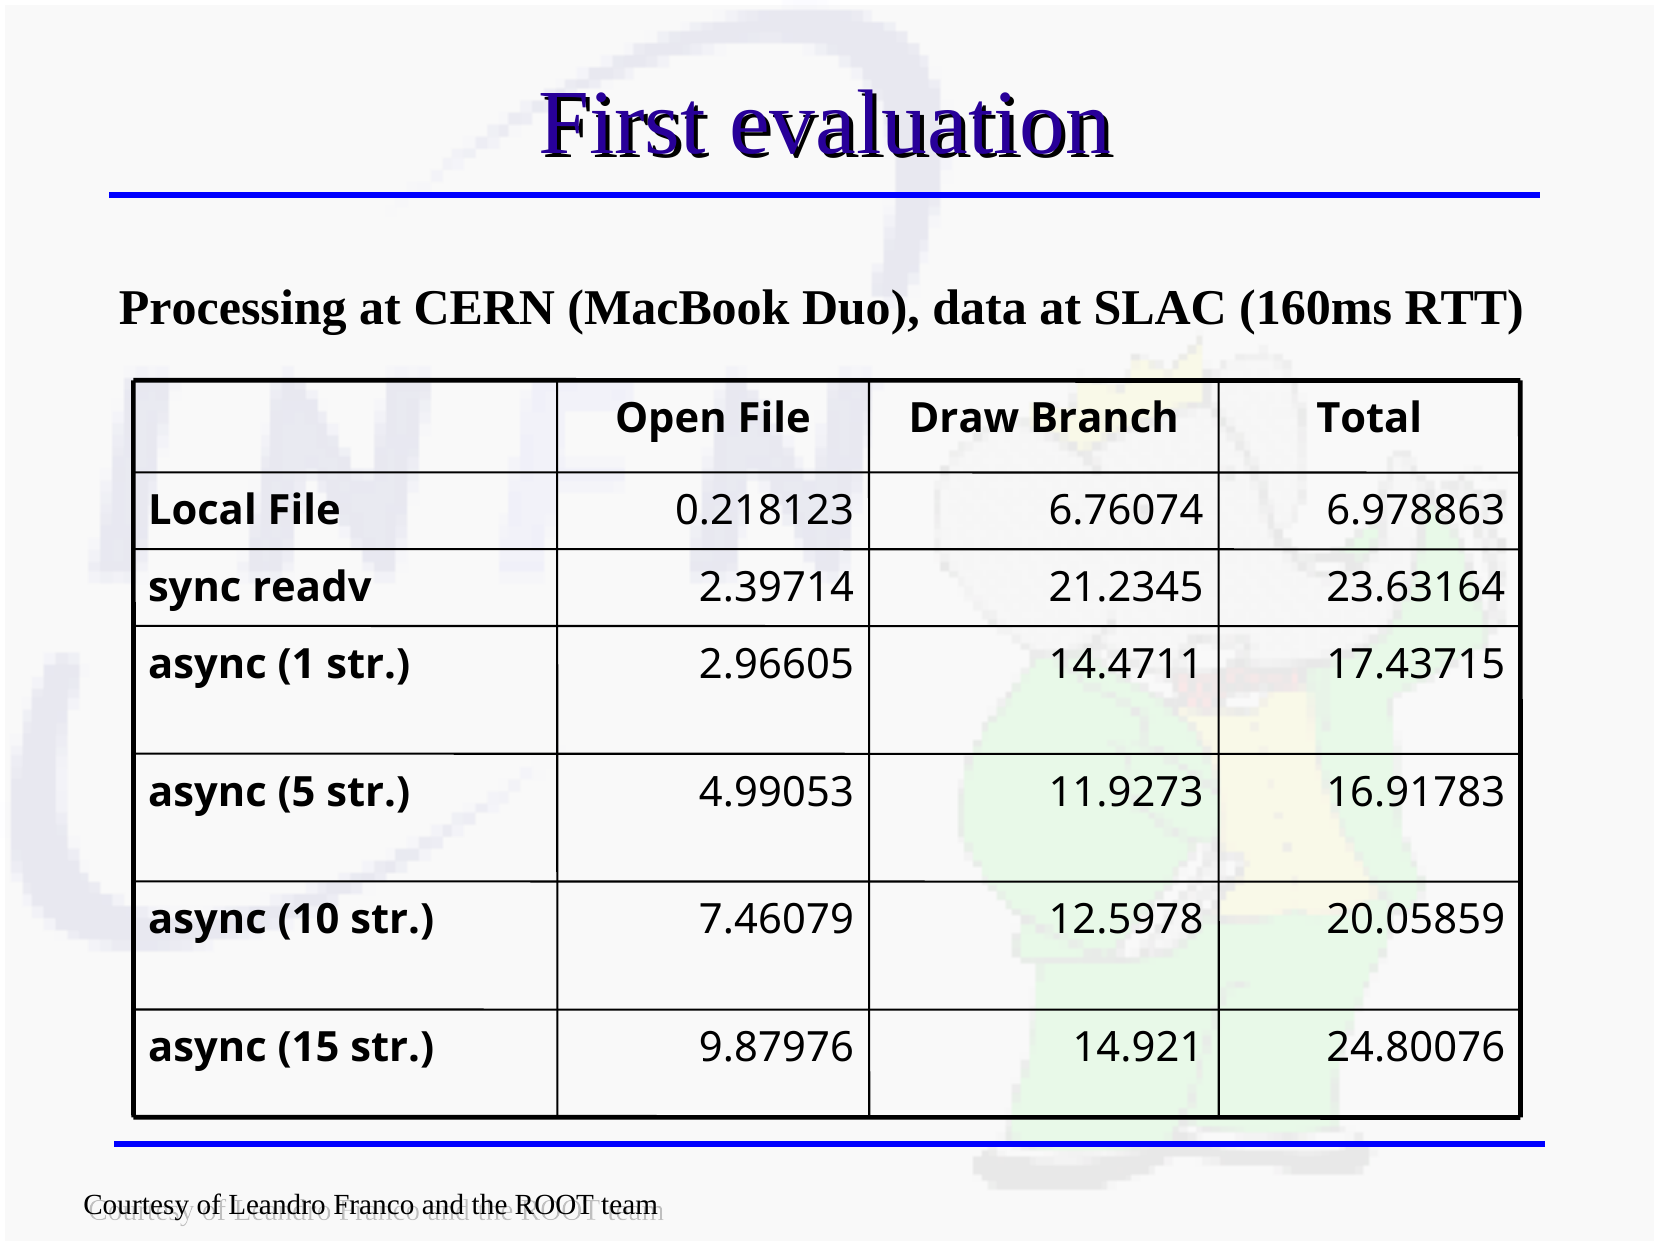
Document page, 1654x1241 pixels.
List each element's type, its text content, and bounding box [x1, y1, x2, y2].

text_box 4.99053 [563, 758, 868, 880]
text_box Local File [136, 474, 556, 548]
text_box 17.43715 [1223, 632, 1518, 752]
text_box Draw Branch [871, 383, 1217, 471]
text_box sync readv [136, 551, 556, 624]
text_box async (5 str.)‏ [136, 755, 556, 880]
text_box 11.9273 [875, 758, 1217, 880]
text_box 6.76074 [875, 477, 1217, 548]
text_box Courtesy of Leandro Franco and the ROOT team [83, 1188, 1230, 1229]
text_box 21.2345 [875, 555, 1217, 625]
text_box 0.218123 [563, 477, 868, 548]
text_box async (1 str.)‏ [136, 627, 556, 752]
text_box 20.05859 [1223, 887, 1518, 1008]
title Prefetching [0, 0, 1654, 1241]
text_box 12.5978 [875, 887, 1217, 1008]
text_box async (10 str.)‏ [136, 883, 556, 1008]
text_box 24.80076 [1222, 1013, 1518, 1115]
text_box 6.978863 [1222, 476, 1518, 548]
title First evaluation [119, 59, 1532, 187]
text_box 2.96605 [563, 632, 868, 752]
text_box Total [1220, 383, 1518, 471]
text_box async (15 str.)‏ [136, 1011, 556, 1114]
text_box 2.39714 [563, 555, 868, 625]
text_box Processing at CERN (MacBook Duo), data at SLAC (160ms RTT) [104, 273, 1564, 344]
text_box 16.91783 [1222, 757, 1518, 880]
text_box Open File [559, 383, 867, 471]
text_box 7.46079 [563, 887, 868, 1008]
text_box 23.63164 [1223, 555, 1518, 625]
text_box 14.921 [875, 1014, 1217, 1115]
text_box 9.87976 [563, 1014, 868, 1115]
text_box 14.4711 [875, 632, 1217, 752]
